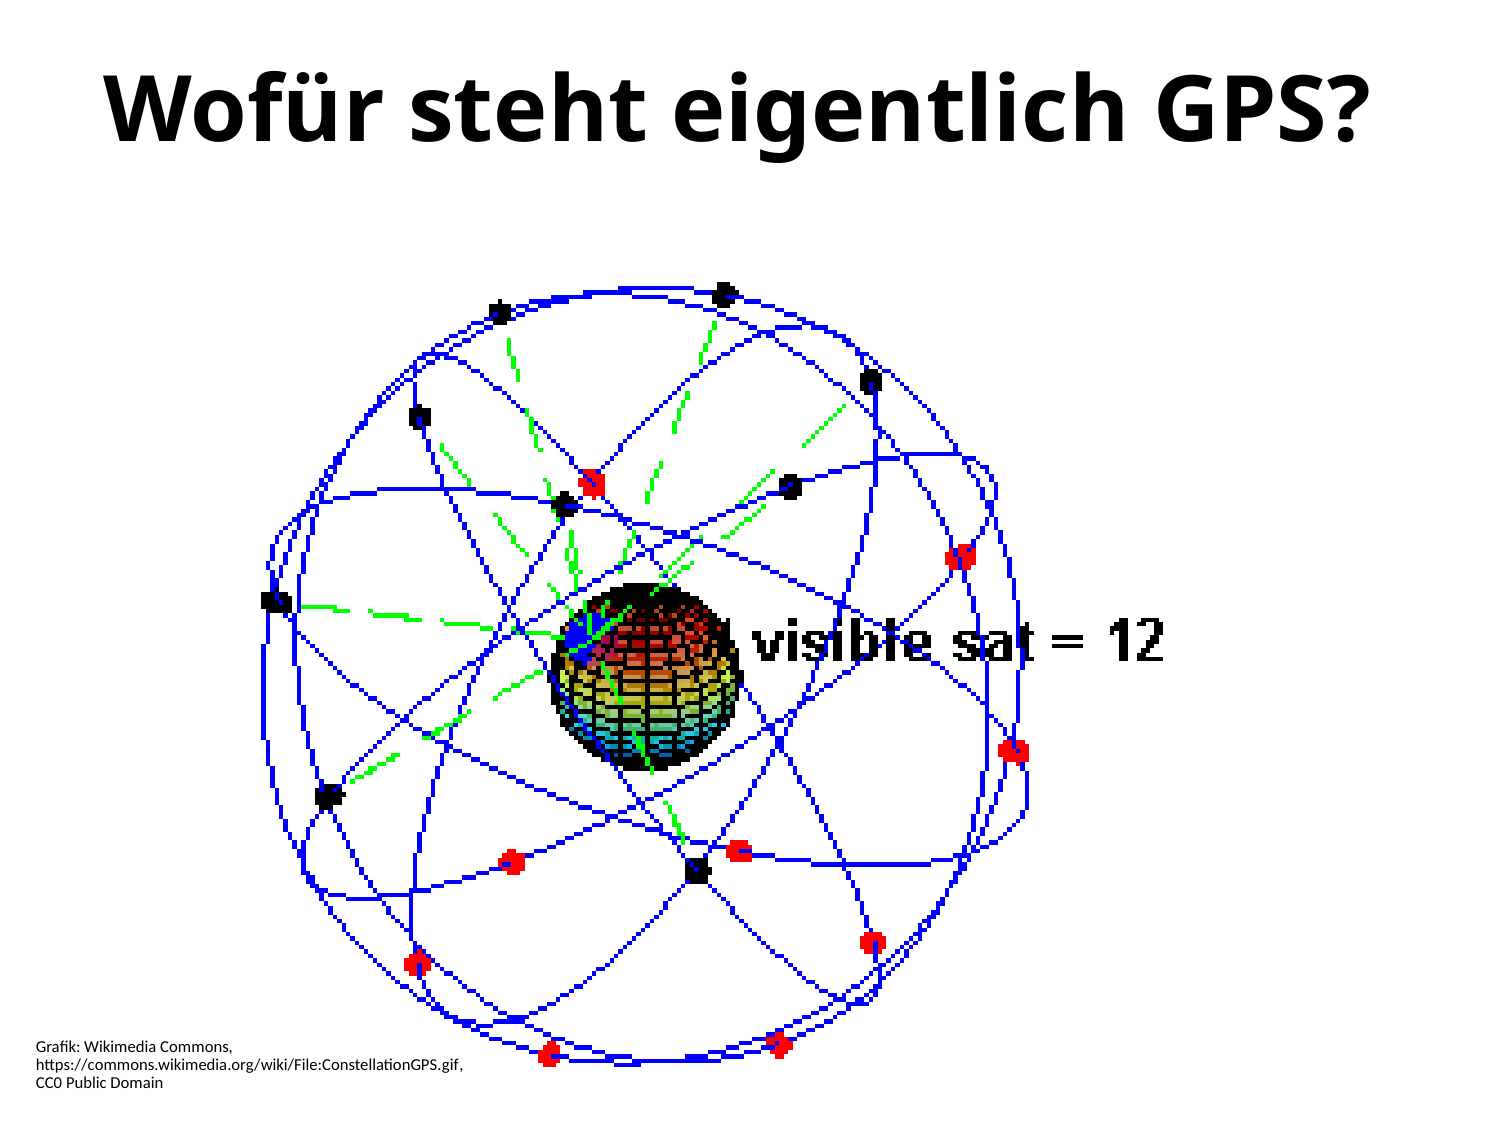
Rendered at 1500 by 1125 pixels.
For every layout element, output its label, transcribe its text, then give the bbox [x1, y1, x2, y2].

title Wofür steht eigentlich GPS? [0, 36, 1500, 169]
subtitle Grafik: Wikimedia Commons, https://commons.wikimedia.org/wiki/File:ConstellationGPS.gif, CC0 Public Domain [20, 1030, 485, 1111]
picture [208, 256, 1280, 1094]
